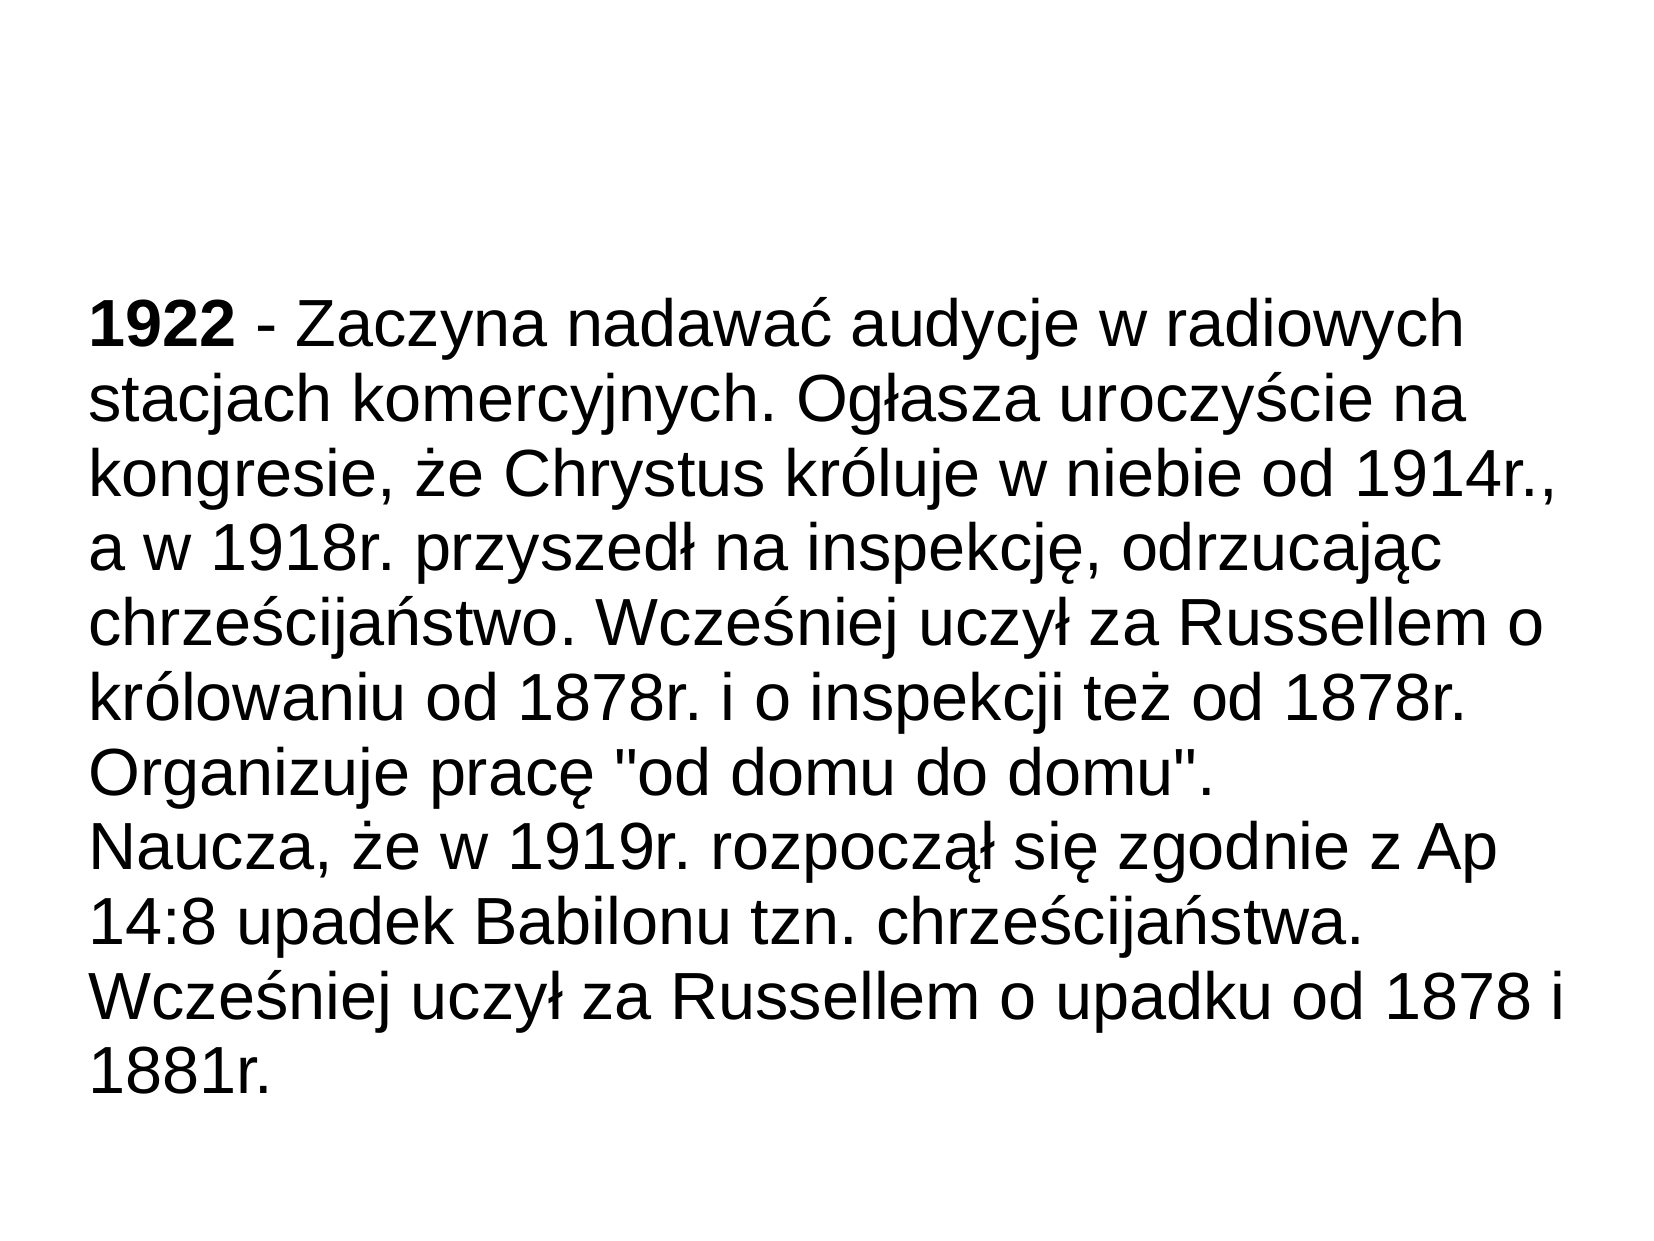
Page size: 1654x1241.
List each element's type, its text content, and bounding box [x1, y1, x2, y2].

subtitle 1922 - Zaczyna nadawać audycje w radiowych stacjach komercyjnych. Ogłasza uroczyście na kongresie, że Chrystus króluje w niebie od 1914r., a w 1918r. przyszedł na inspekcję, odrzucając chrześcijaństwo. Wcześniej uczył za Russellem o królowaniu od 1878r. i o inspekcji też od 1878r. Organizuje pracę "od domu do domu". Naucza, że w 1919r. rozpoczął się zgodnie z Ap 14:8 upadek Babilonu tzn. chrześcijaństwa. Wcześniej uczył za Russellem o upadku od 1878 i 1881r. [88, 285, 1577, 1109]
